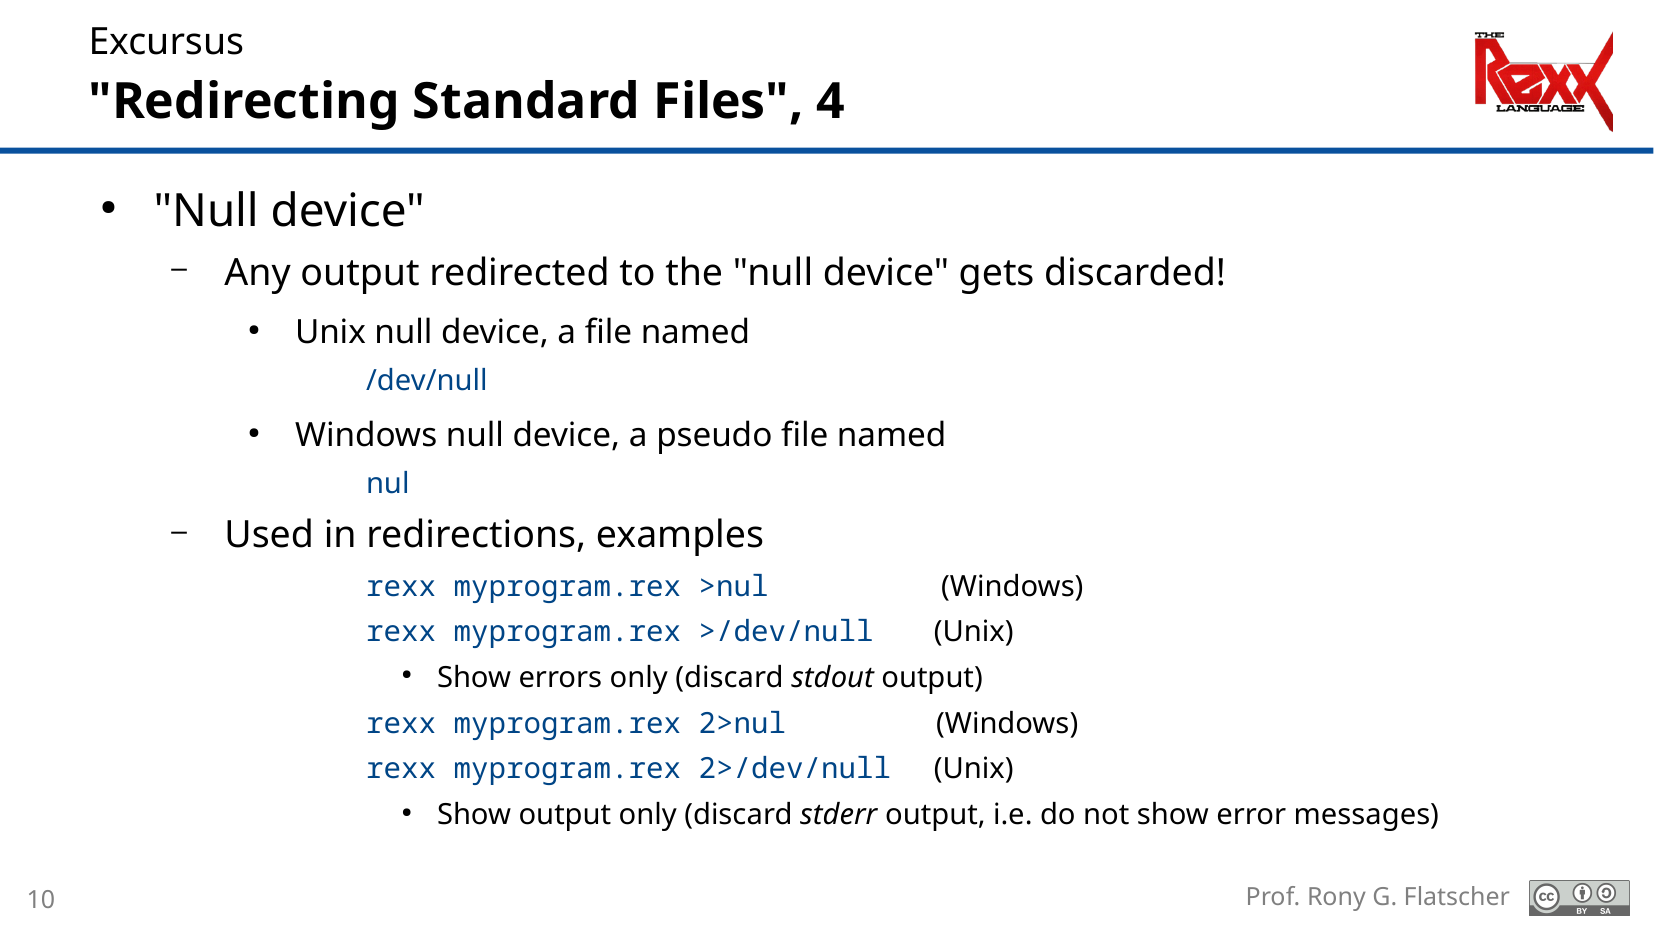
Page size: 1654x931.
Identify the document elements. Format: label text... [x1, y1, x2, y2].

list "Null device" Any output redirected to the "null device" gets discarded! Unix null device, a file named /dev/null Windows null device, a pseudo file named nul Used in redirections, examples rexx myprogram.rex >nul (Windows) rexx myprogram.rex >/dev/null (Unix) Show errors only (discard stdout output) rexx myprogram.rex 2>nul (Windows) rexx myprogram.rex 2>/dev/null (Unix) Show output only (discard stderr output, i.e. do not show error messages) [82, 177, 1608, 857]
title Excursus "Redirecting Standard Files", 4 [29, 0, 1654, 148]
